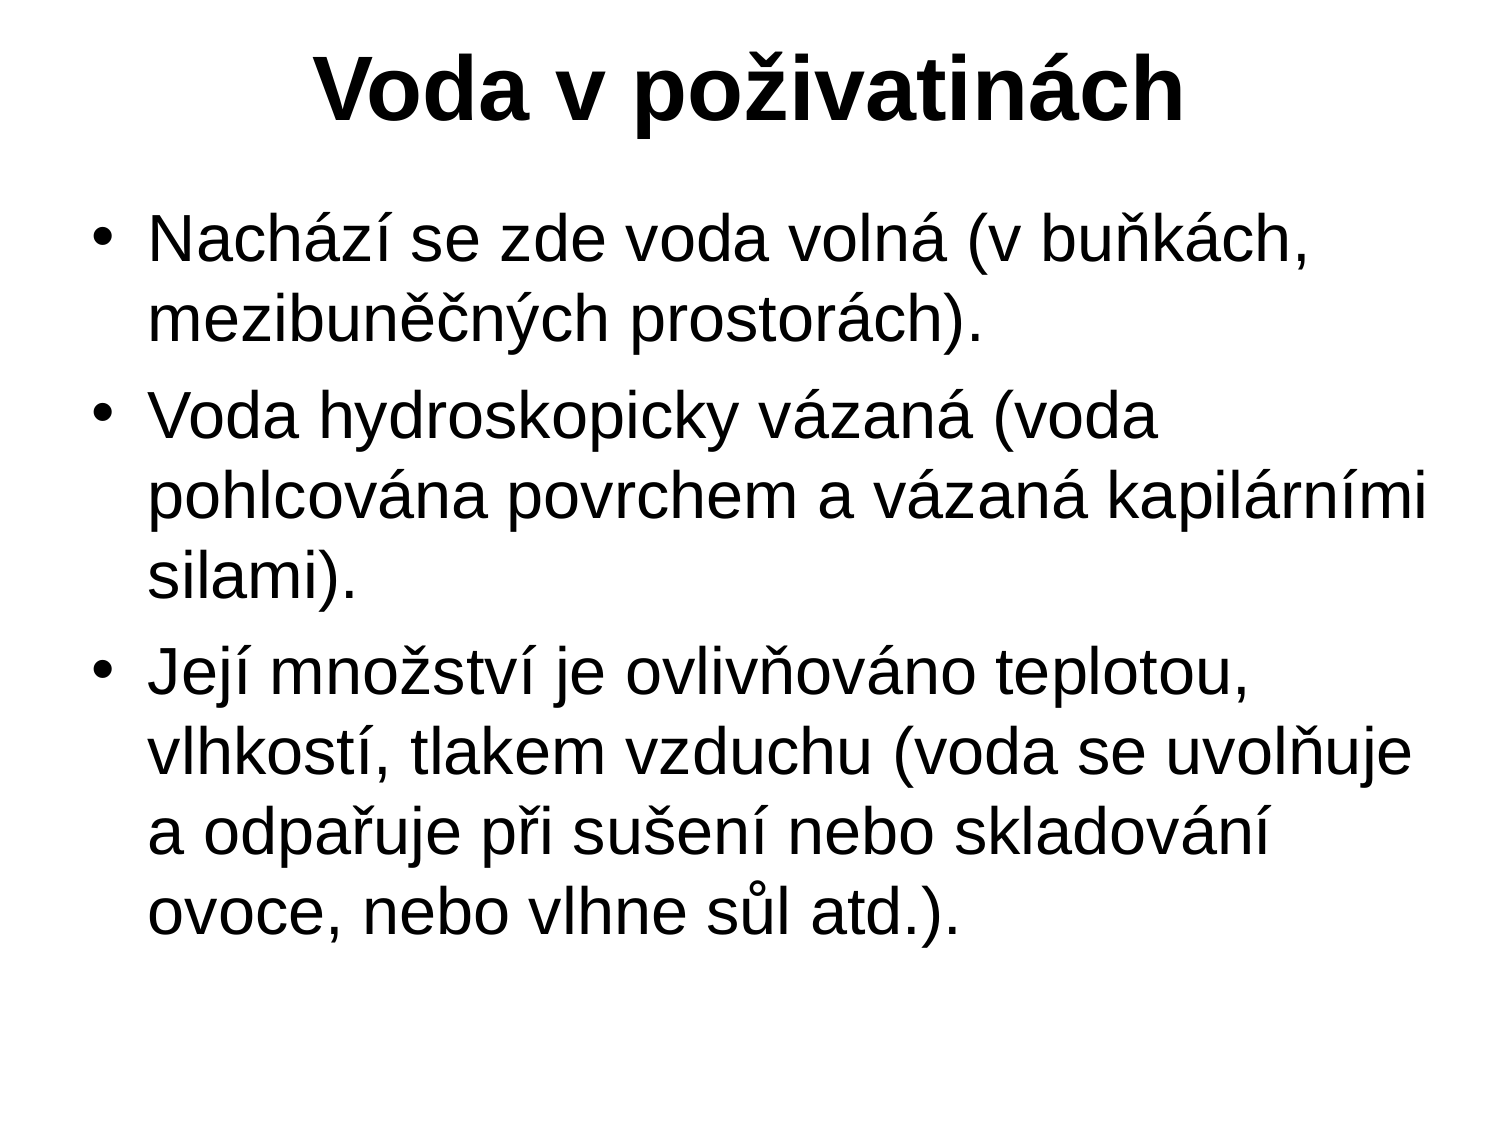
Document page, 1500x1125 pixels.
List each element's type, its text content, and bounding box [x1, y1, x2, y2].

list Nachází se zde voda volná (v buňkách, mezibuněčných prostorách). Voda hydroskopicky vázaná (voda pohlcována povrchem a vázaná kapilárními silami). Její množství je ovlivňováno teplotou, vlhkostí, tlakem vzduchu (voda se uvolňuje a odpařuje při sušení nebo skladování ovoce, nebo vlhne sůl atd.). [76, 187, 1454, 1010]
title Voda v poživatinách [75, 21, 1426, 257]
